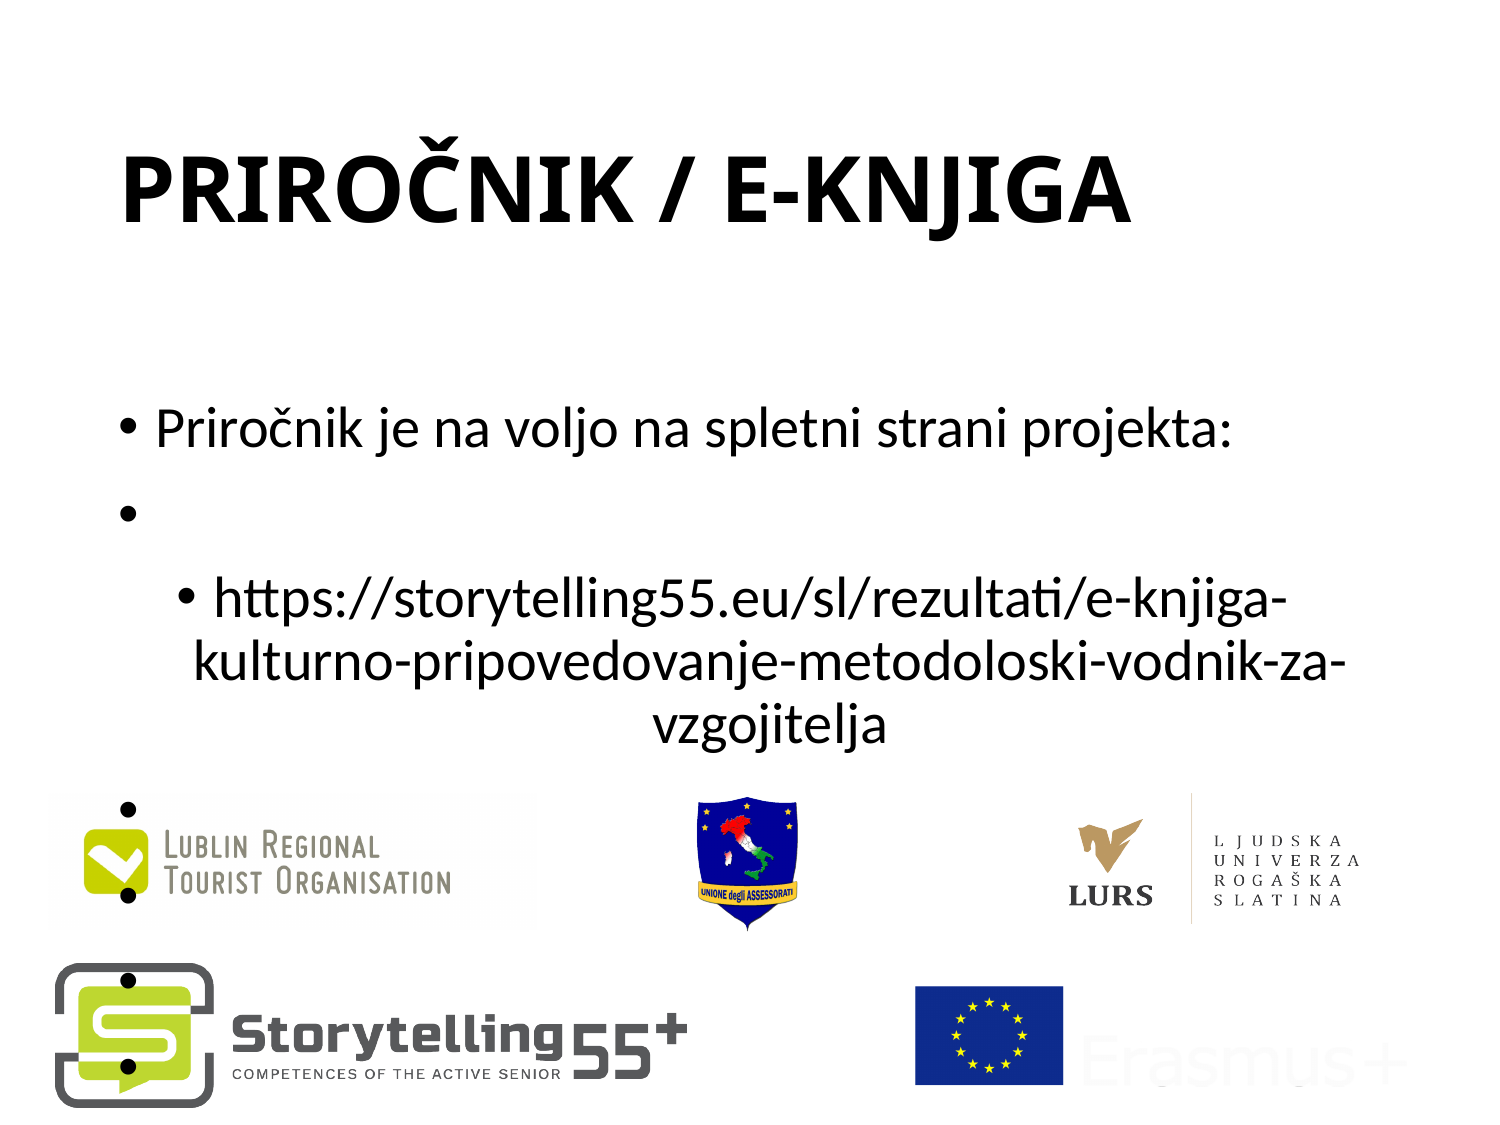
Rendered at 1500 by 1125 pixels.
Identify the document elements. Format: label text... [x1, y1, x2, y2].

picture [55, 963, 687, 1108]
picture [677, 790, 823, 937]
list Priročnik je na voljo na spletni strani projekta: https://storytelling55.eu/sl/rezultati/e-knjiga-kulturno-pripovedovanje-metodoloski-vodnik-za-vzgojitelja [103, 299, 1397, 771]
picture [1069, 793, 1359, 924]
text_box [0, 777, 1500, 947]
picture [48, 793, 537, 930]
picture [886, 957, 1435, 1114]
title PRIROČNIK / E-KNJIGA [103, 107, 1397, 278]
